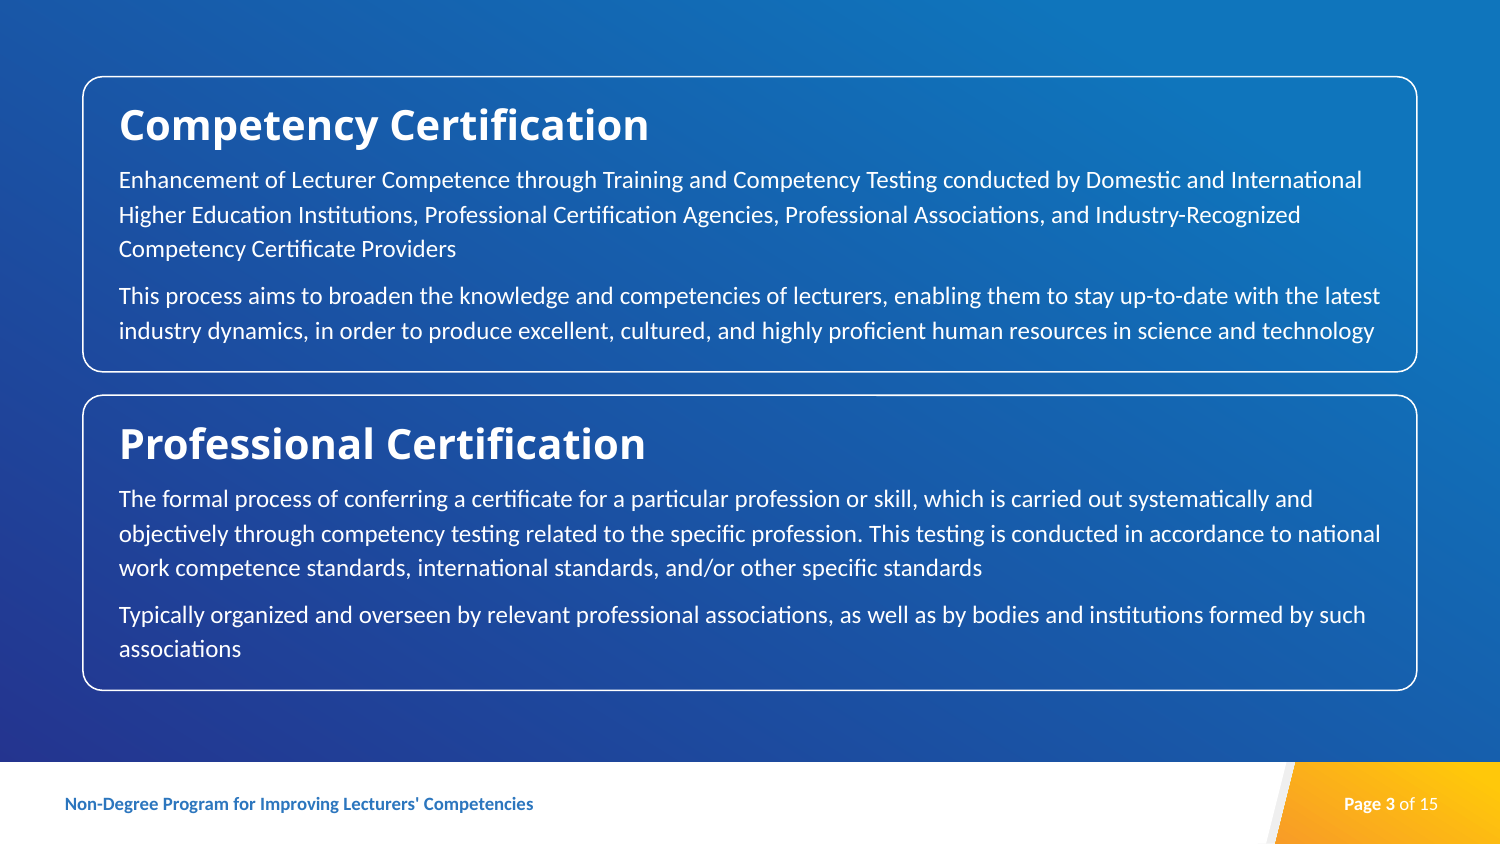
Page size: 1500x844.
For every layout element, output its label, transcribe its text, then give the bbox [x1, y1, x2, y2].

text_box Professional Certification [104, 410, 1116, 463]
text_box The formal process of conferring a certificate for a particular profession or skill, which is carried out systematically and objectively through competency testing related to the specific profession. This testing is conducted in accordance to national work competence standards, international standards, and/or other specific standards Typically organized and overseen by relevant professional associations, as well as by bodies and institutions formed by such associations [104, 463, 1410, 678]
text_box Enhancement of Lecturer Competence through Training and Competency Testing conducted by Domestic and International Higher Education Institutions, Professional Certification Agencies, Professional Associations, and Industry-Recognized Competency Certificate Providers This process aims to broaden the knowledge and competencies of lecturers, enabling them to stay up-to-date with the latest industry dynamics, in order to produce excellent, cultured, and highly proficient human resources in science and technology [103, 144, 1417, 360]
text_box Competency Certification [104, 91, 1116, 157]
